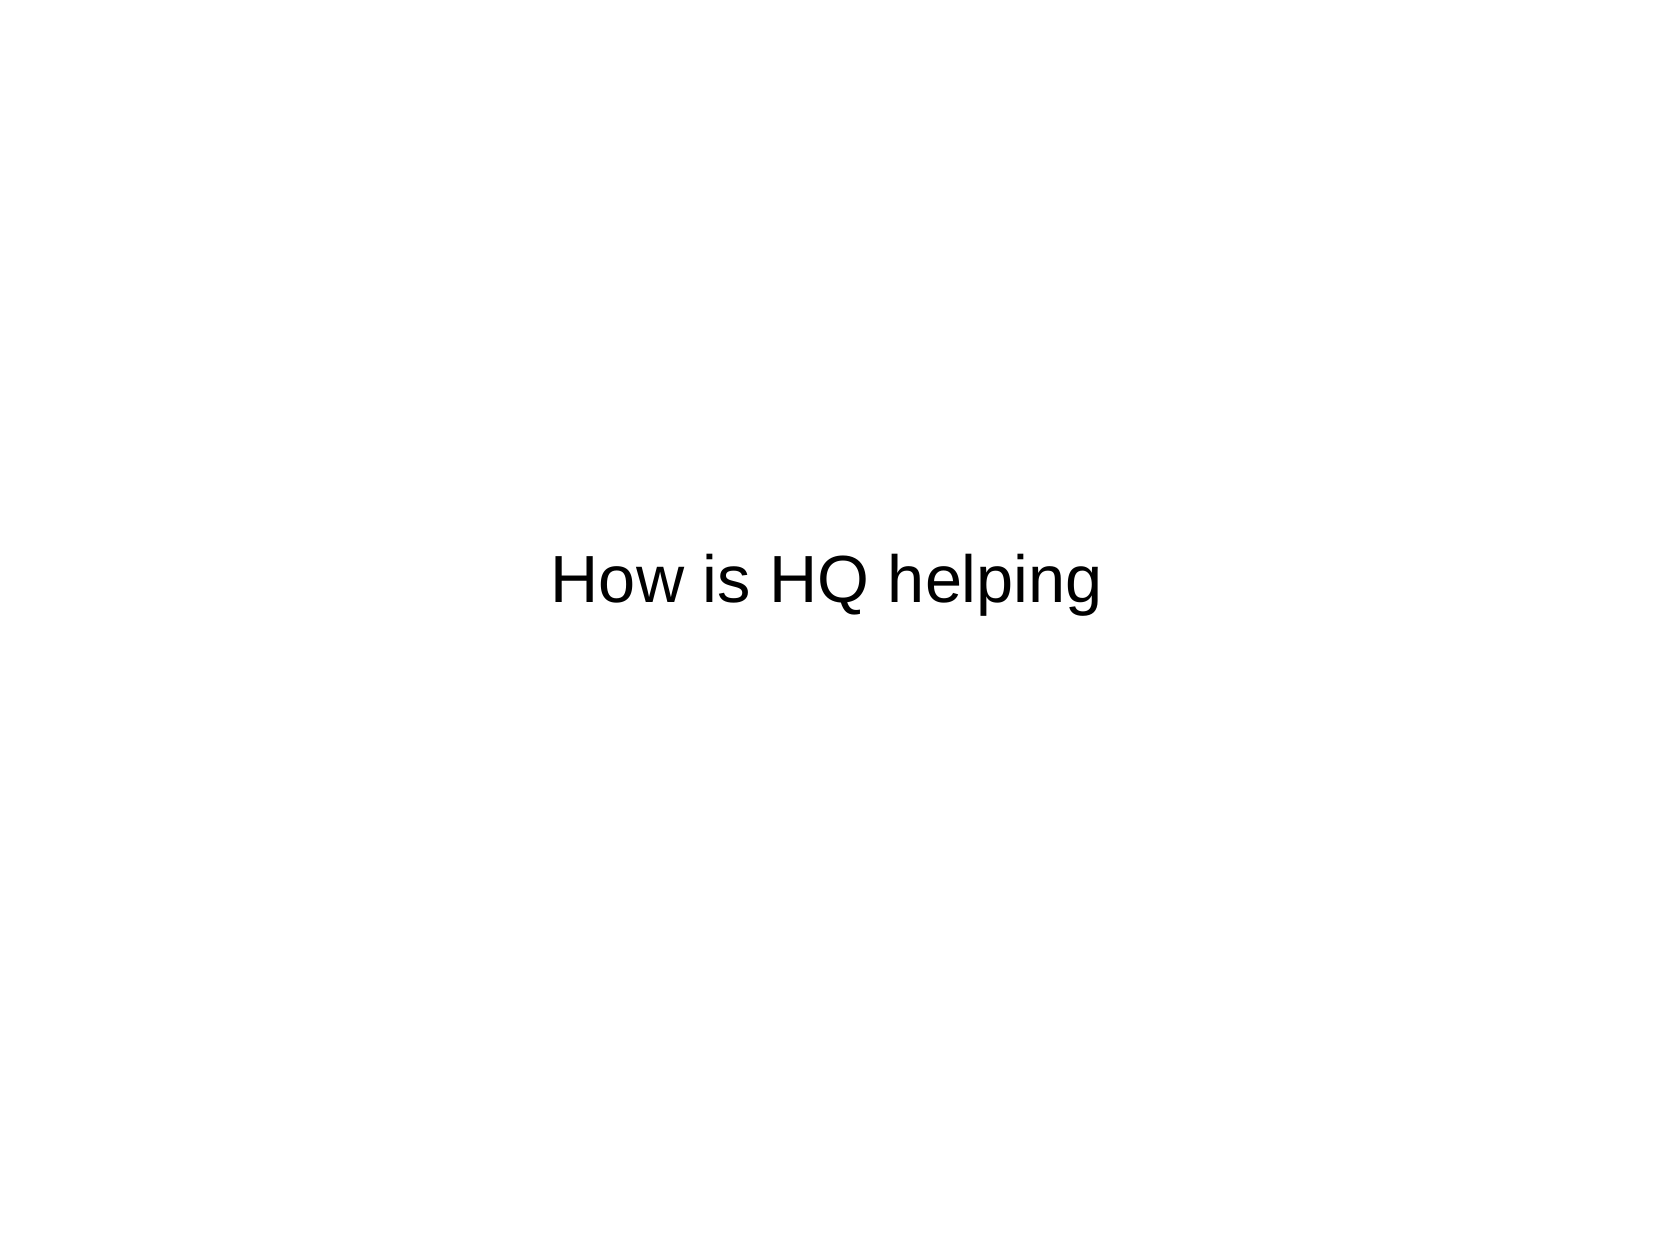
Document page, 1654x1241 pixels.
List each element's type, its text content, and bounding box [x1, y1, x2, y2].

subtitle How is HQ helping [82, 49, 1571, 1109]
